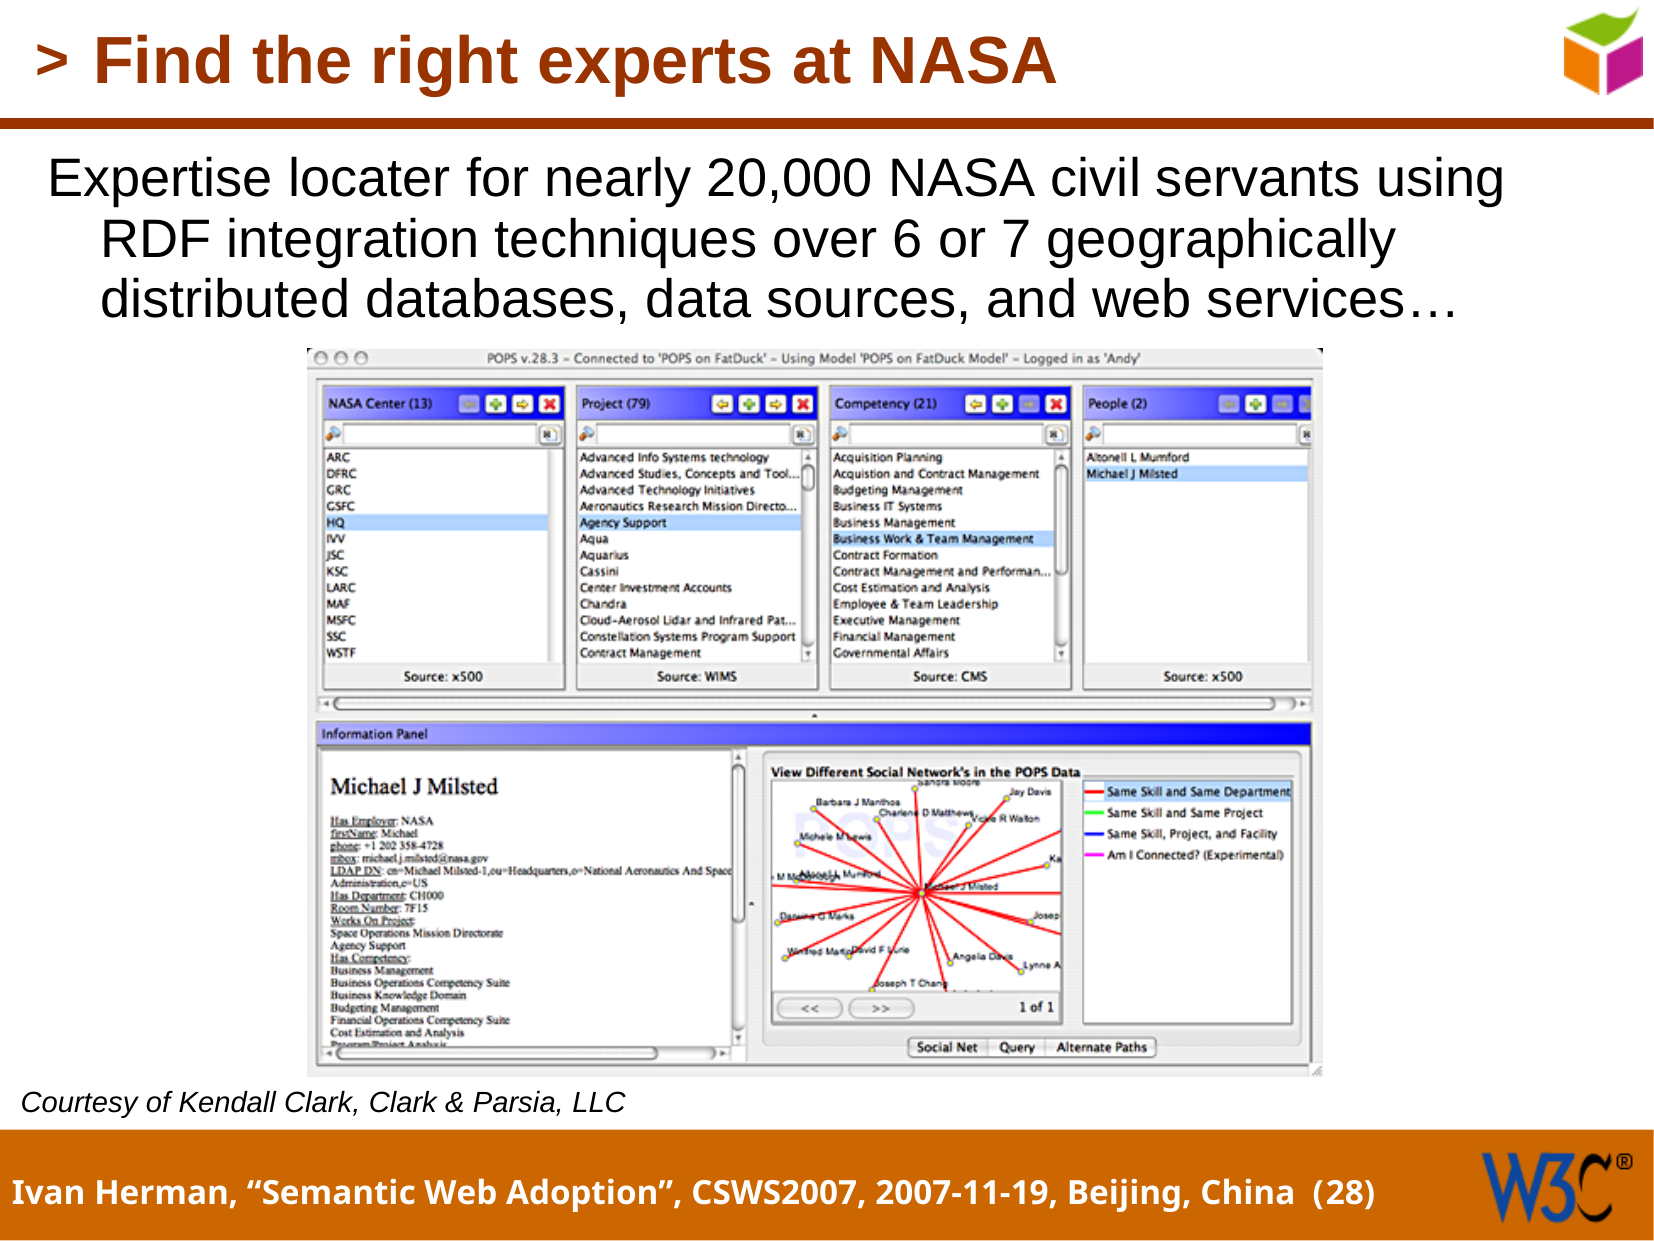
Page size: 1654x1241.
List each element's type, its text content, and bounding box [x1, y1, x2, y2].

title Find the right experts at NASA [93, 7, 1493, 111]
picture [1564, 5, 1643, 95]
picture [307, 348, 1323, 1077]
list Expertise locater for nearly 20,000 NASA civil servants using RDF integration techniques over 6 or 7 geographically distributed databases, data sources, and web services… [29, 147, 1624, 384]
text_box Courtesy of Kendall Clark, Clark & Parsia, LLC [5, 1080, 642, 1129]
picture [1477, 1149, 1639, 1228]
